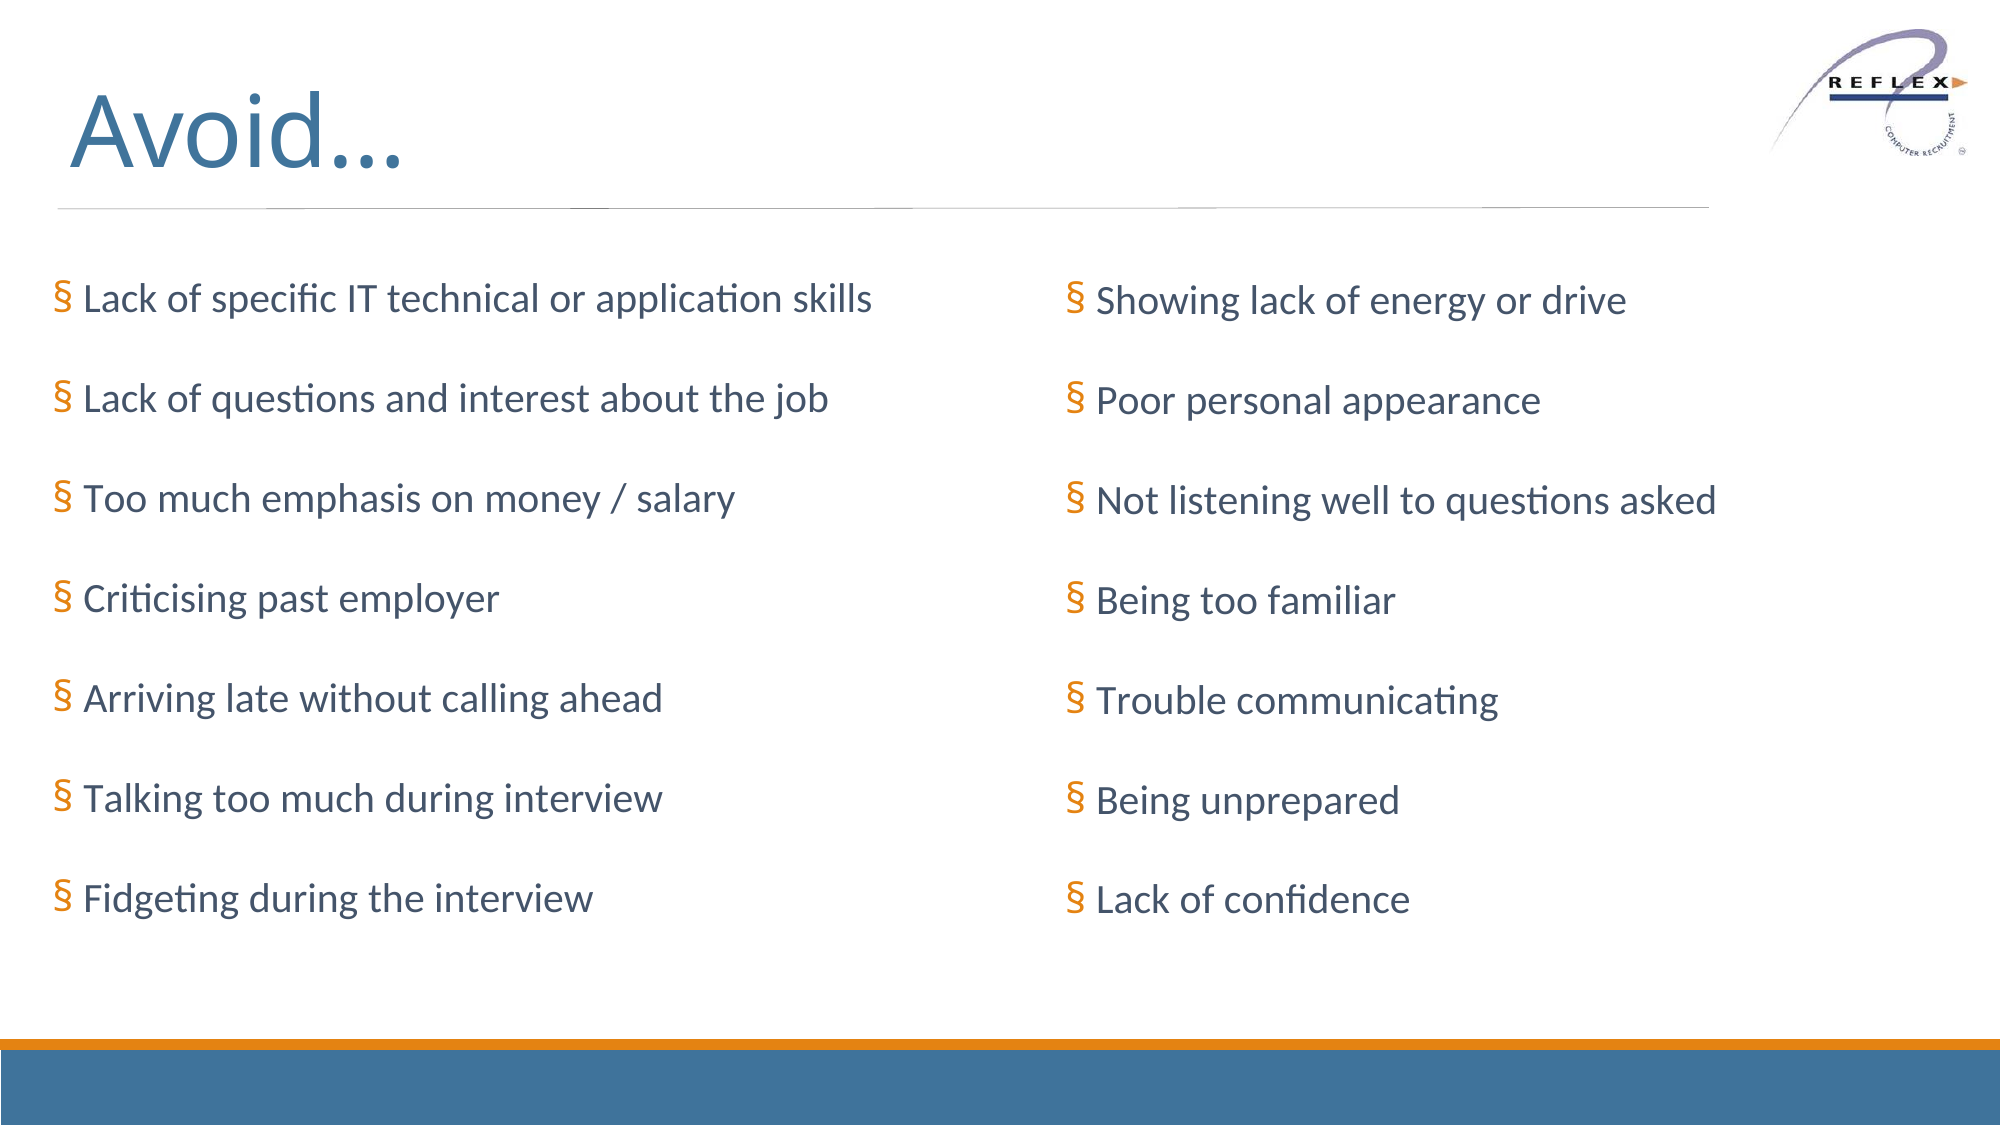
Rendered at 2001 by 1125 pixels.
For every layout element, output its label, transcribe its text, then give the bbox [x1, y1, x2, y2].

text_box Showing lack of energy or drive Poor personal appearance Not listening well to questions asked Being too familiar Trouble communicating Being unprepared Lack of confidence [1050, 239, 1756, 1012]
title Avoid… [55, 43, 1706, 195]
text_box Lack of specific IT technical or application skills Lack of questions and interest about the job Too much emphasis on money / salary Criticising past employer Arriving late without calling ahead Talking too much during interview Fidgeting during the interview [37, 238, 916, 1024]
